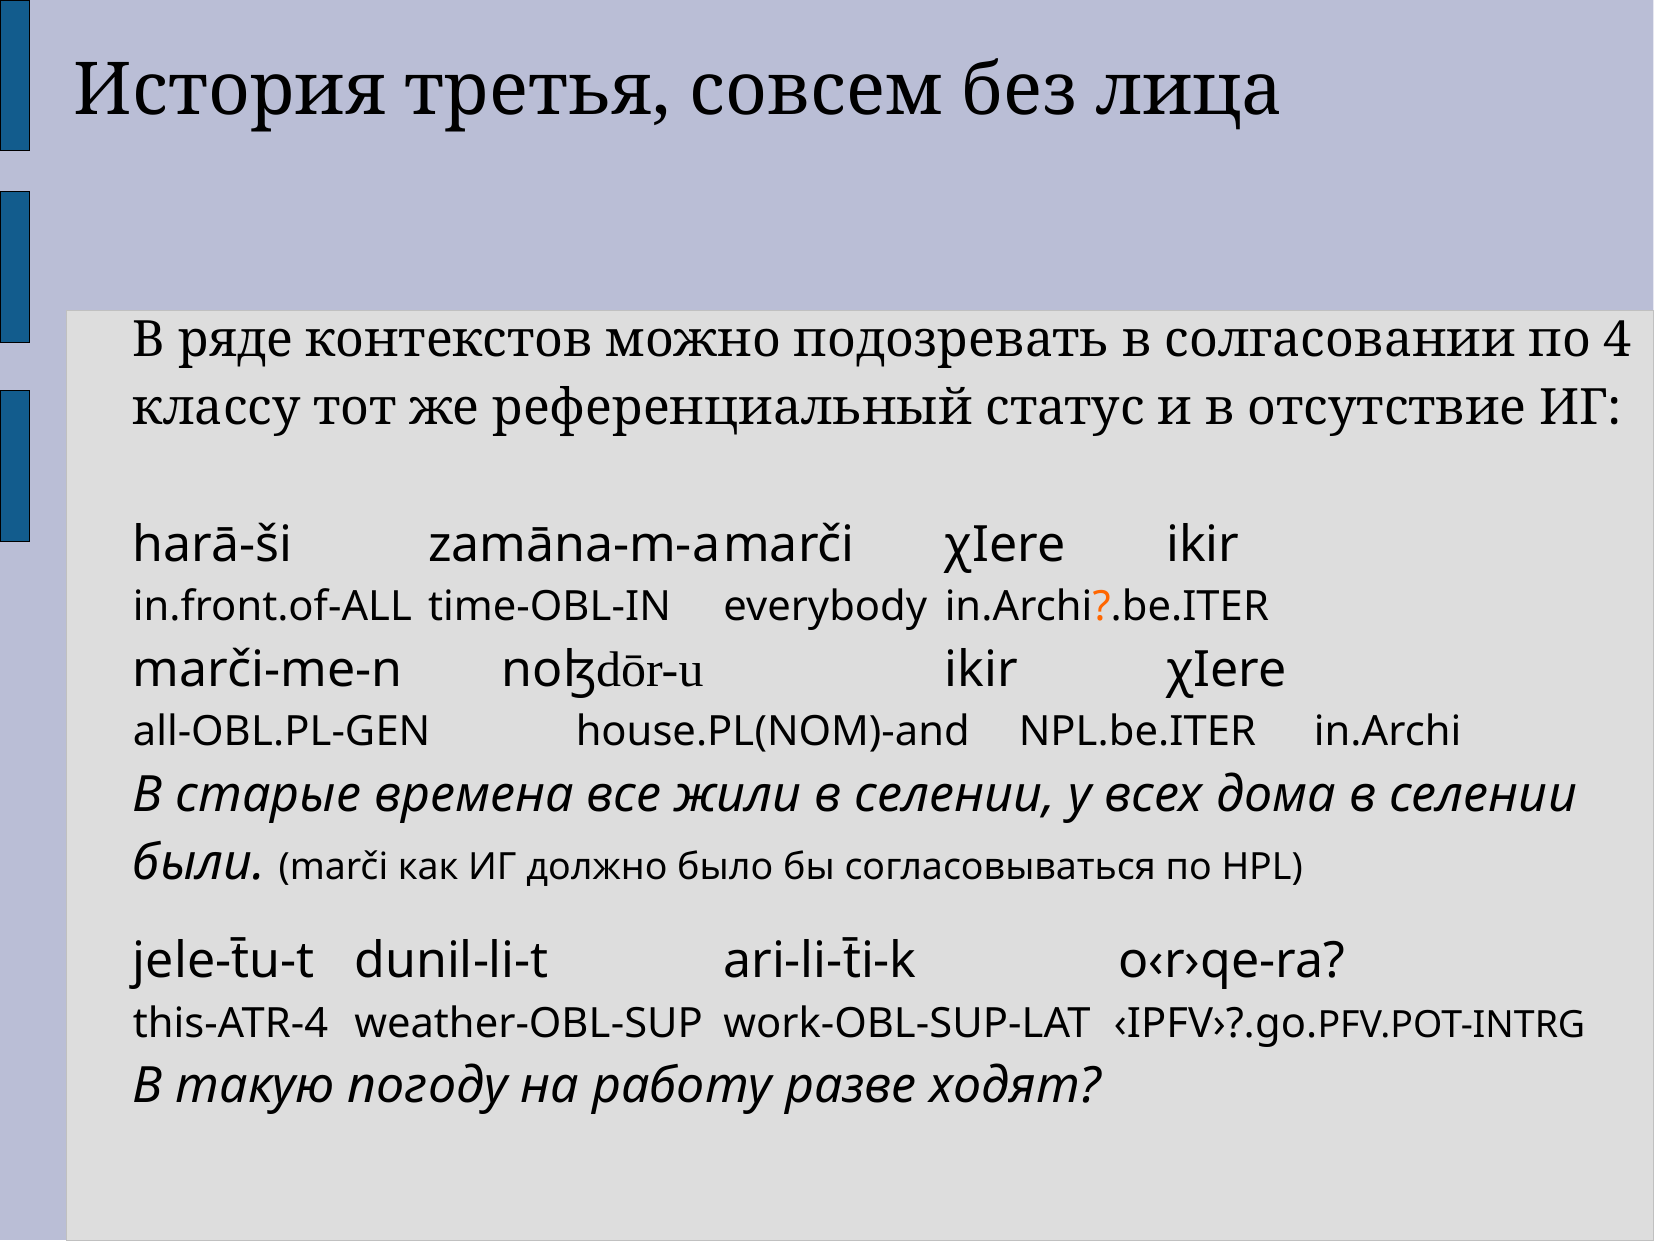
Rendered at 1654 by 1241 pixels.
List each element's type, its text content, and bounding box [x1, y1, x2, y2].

text_box В ряде контекстов можно подозревать в солгасовании по 4 классу тот же референциальный статус и в отсутствие ИГ: harā-ši zamāna-m-a marči χӀere ikir in.front.of-ALL time-OBL-IN everybody in.Archi ?.be.ITER marči-me-n noɮdōr-u ikir χӀere all-OBL.PL-GEN house.PL(NOM)-and NPL.be.ITER in.Archi В старые времена все жили в селении, у всех дома в селении были. (marči как ИГ должно было бы согласовываться по HPL) jele-t̄u-t dunil-li-t ari-li-t̄i-k o‹r›qe-ra? this-ATR-4 weather-OBL-SUP work-OBL-SUP-LAT ‹IPFV›?.go.PFV.POT-INTRG В такую погоду на работу разве ходят? [118, 295, 1654, 1237]
text_box История третья, совсем без лица [58, 29, 1654, 143]
